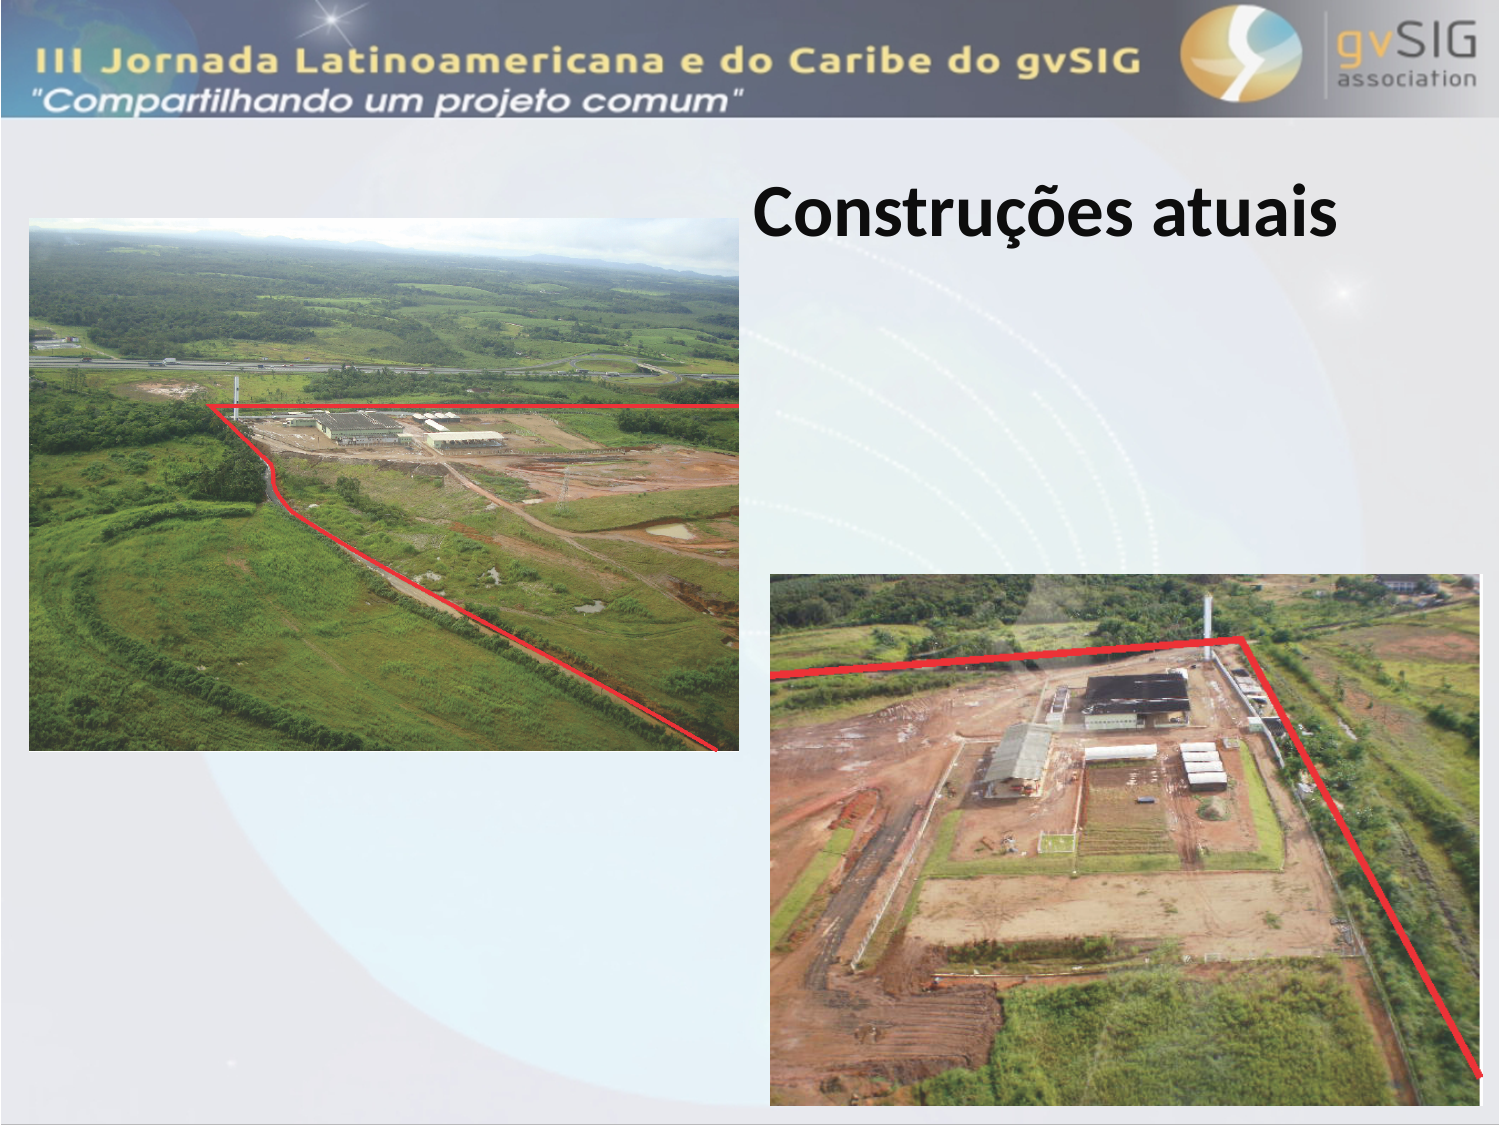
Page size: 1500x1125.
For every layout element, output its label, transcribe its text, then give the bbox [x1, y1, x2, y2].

picture [0, 0, 1500, 1125]
text_box Construções atuais [738, 118, 1500, 296]
